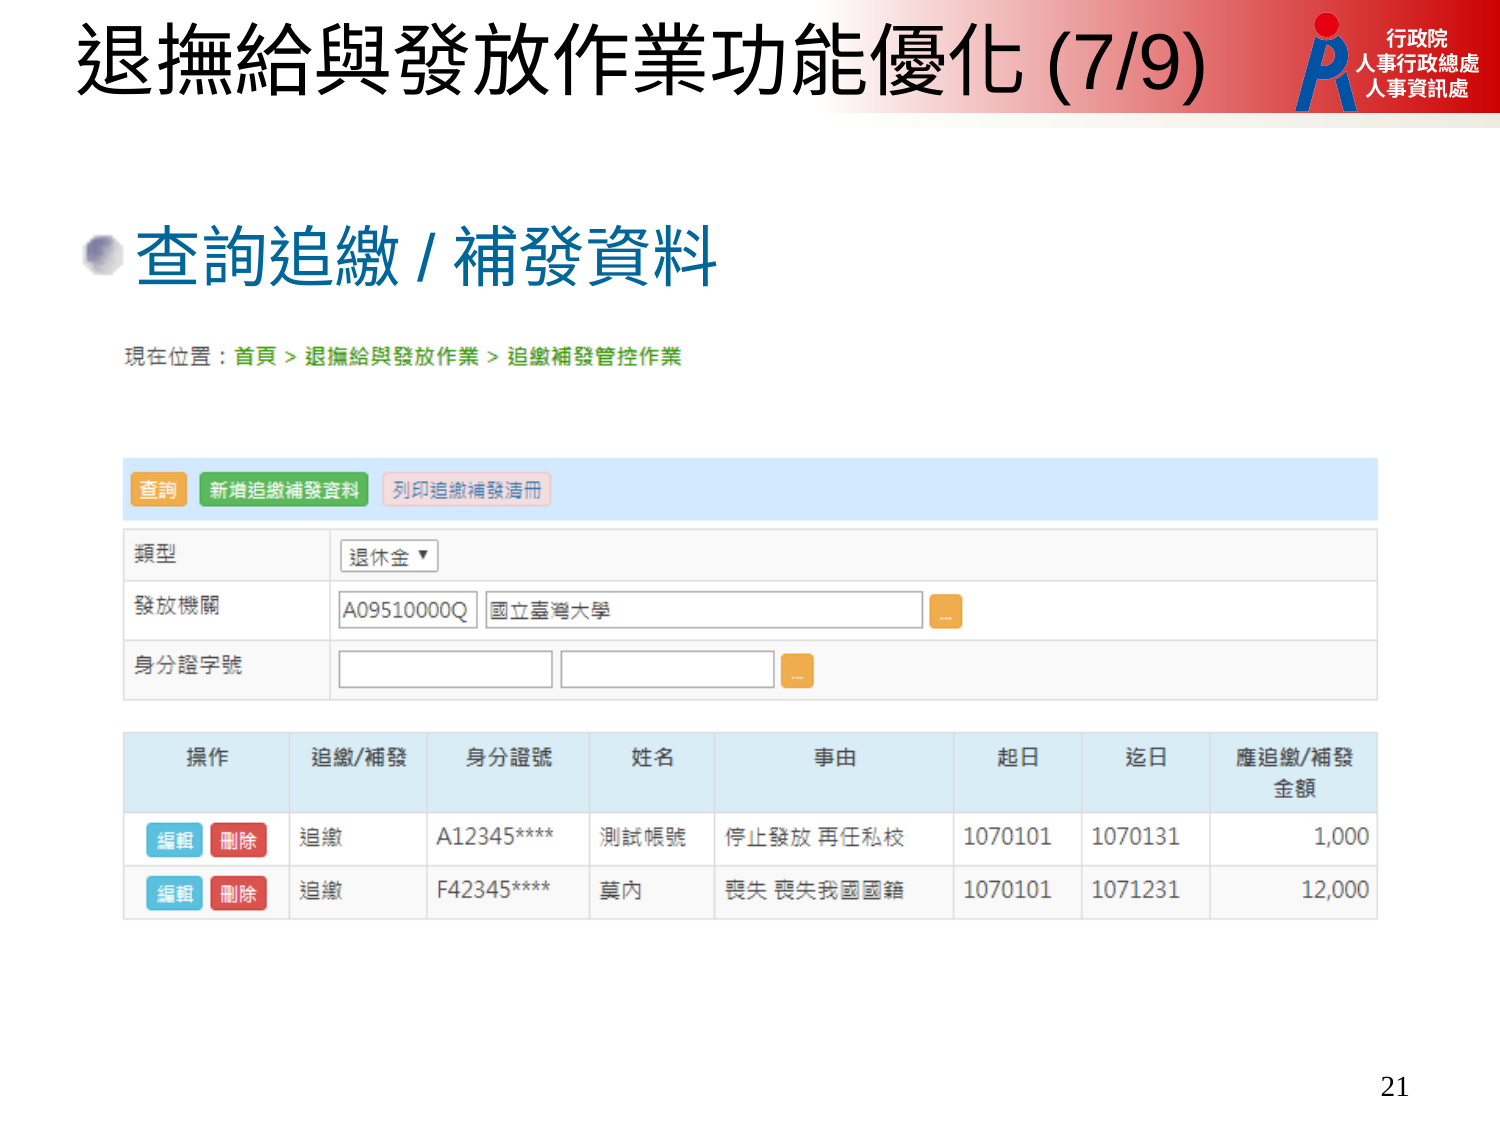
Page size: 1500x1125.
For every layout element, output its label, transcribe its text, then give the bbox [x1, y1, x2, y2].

picture [1278, 0, 1374, 128]
title 退撫給與發放作業功能優化(7/9) [59, 4, 1225, 111]
text_box <編號> [1074, 1059, 1426, 1110]
list 查詢追繳/補發資料 [63, 206, 1414, 950]
picture [117, 333, 1383, 931]
